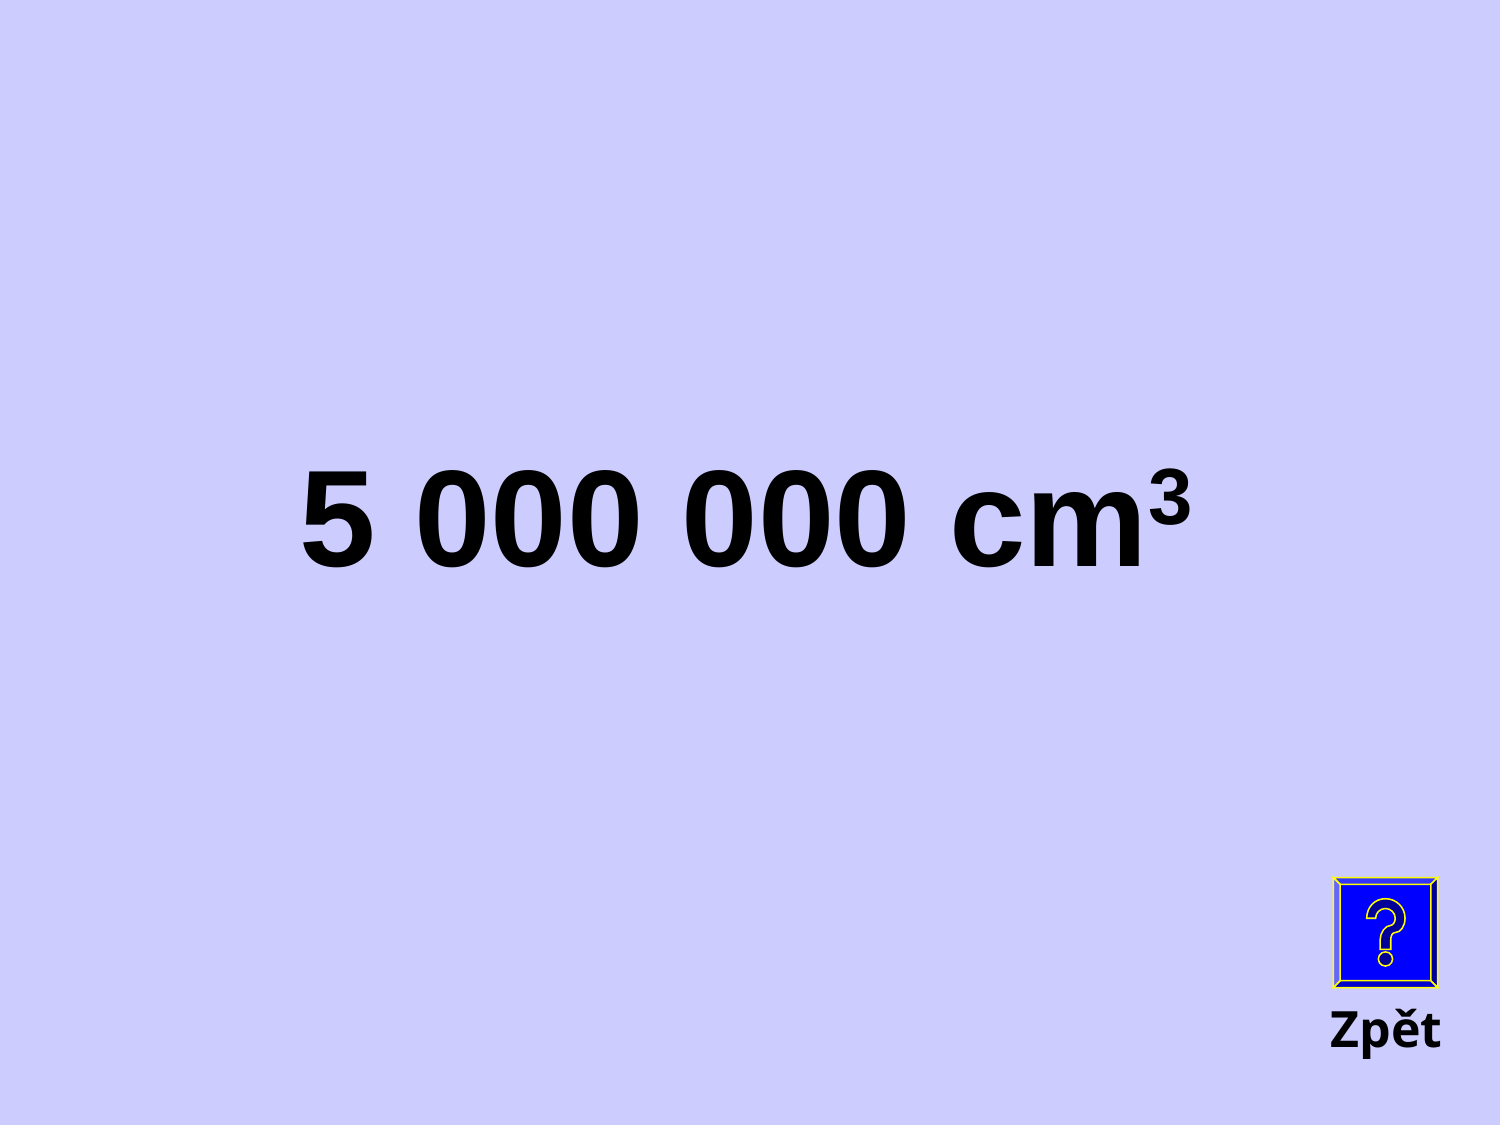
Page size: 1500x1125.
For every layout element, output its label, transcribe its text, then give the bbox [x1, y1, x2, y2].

text_box [1334, 877, 1438, 988]
text_box Zpět [1274, 990, 1500, 1066]
text_box 5 000 000 cm3 [55, 420, 1438, 602]
